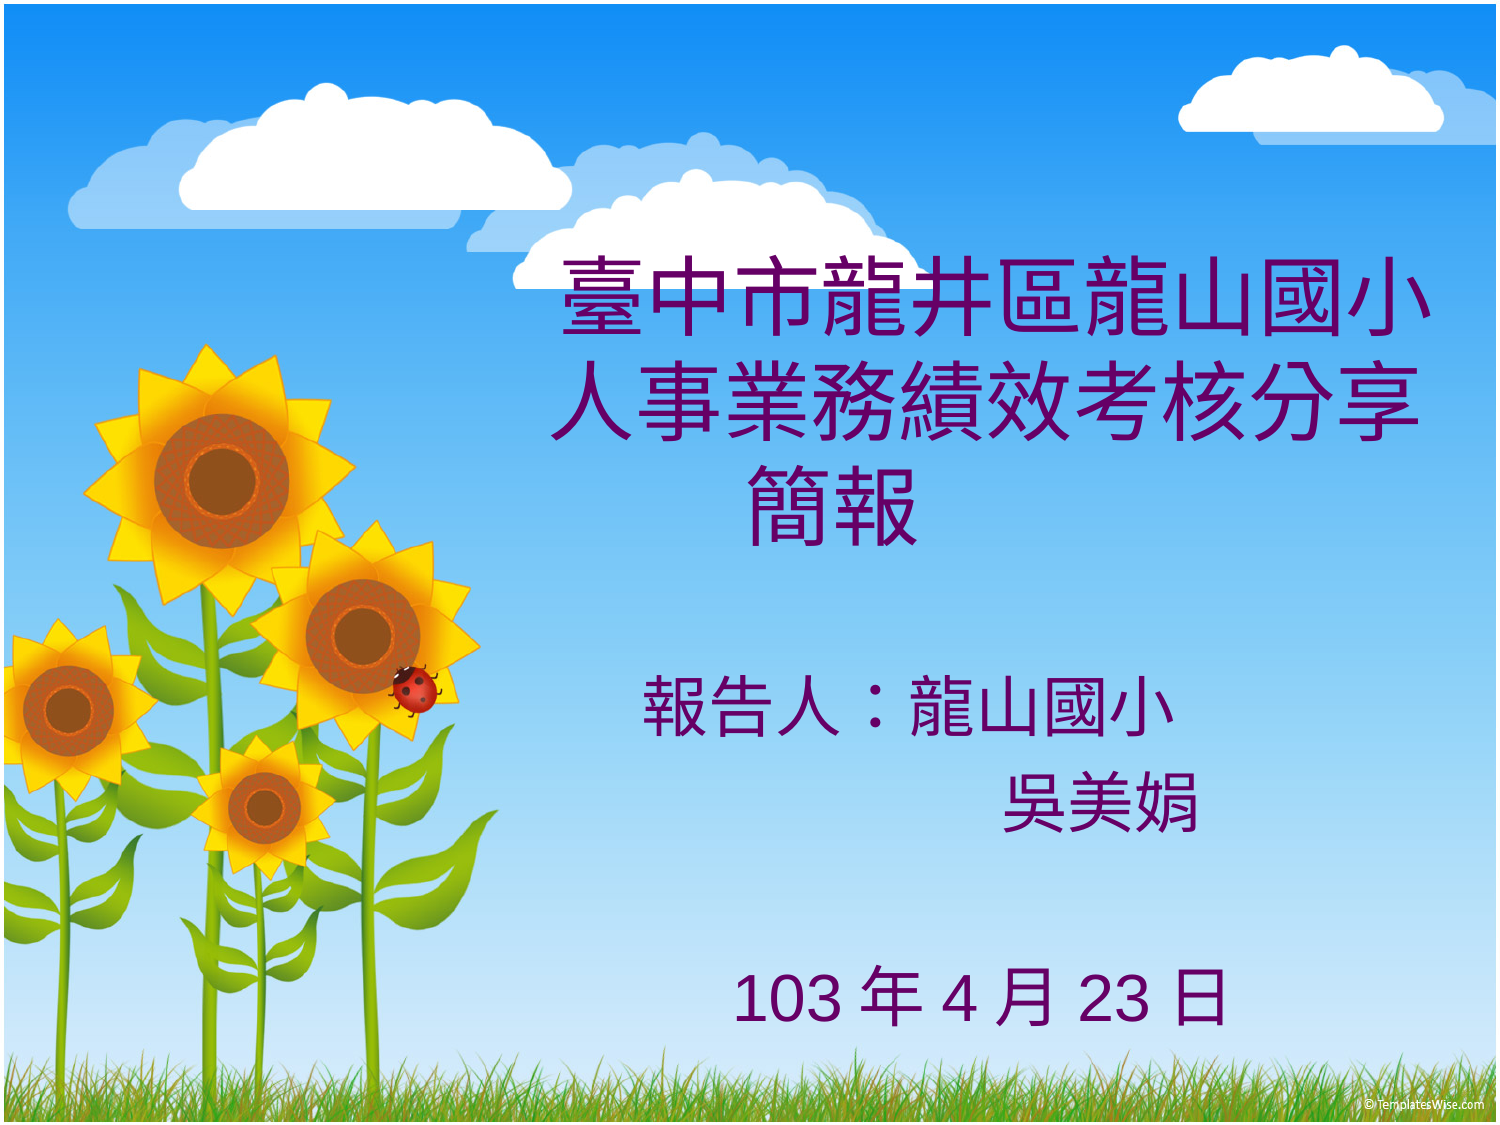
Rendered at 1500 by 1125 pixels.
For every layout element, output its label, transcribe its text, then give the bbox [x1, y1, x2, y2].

title 臺中市龍井區龍山國小 人事業務績效考核分享簡報 [194, 278, 1470, 520]
picture [0, 0, 1500, 1125]
subtitle 報告人：龍山國小 吳美娟 103年4月23日 [383, 657, 1434, 945]
